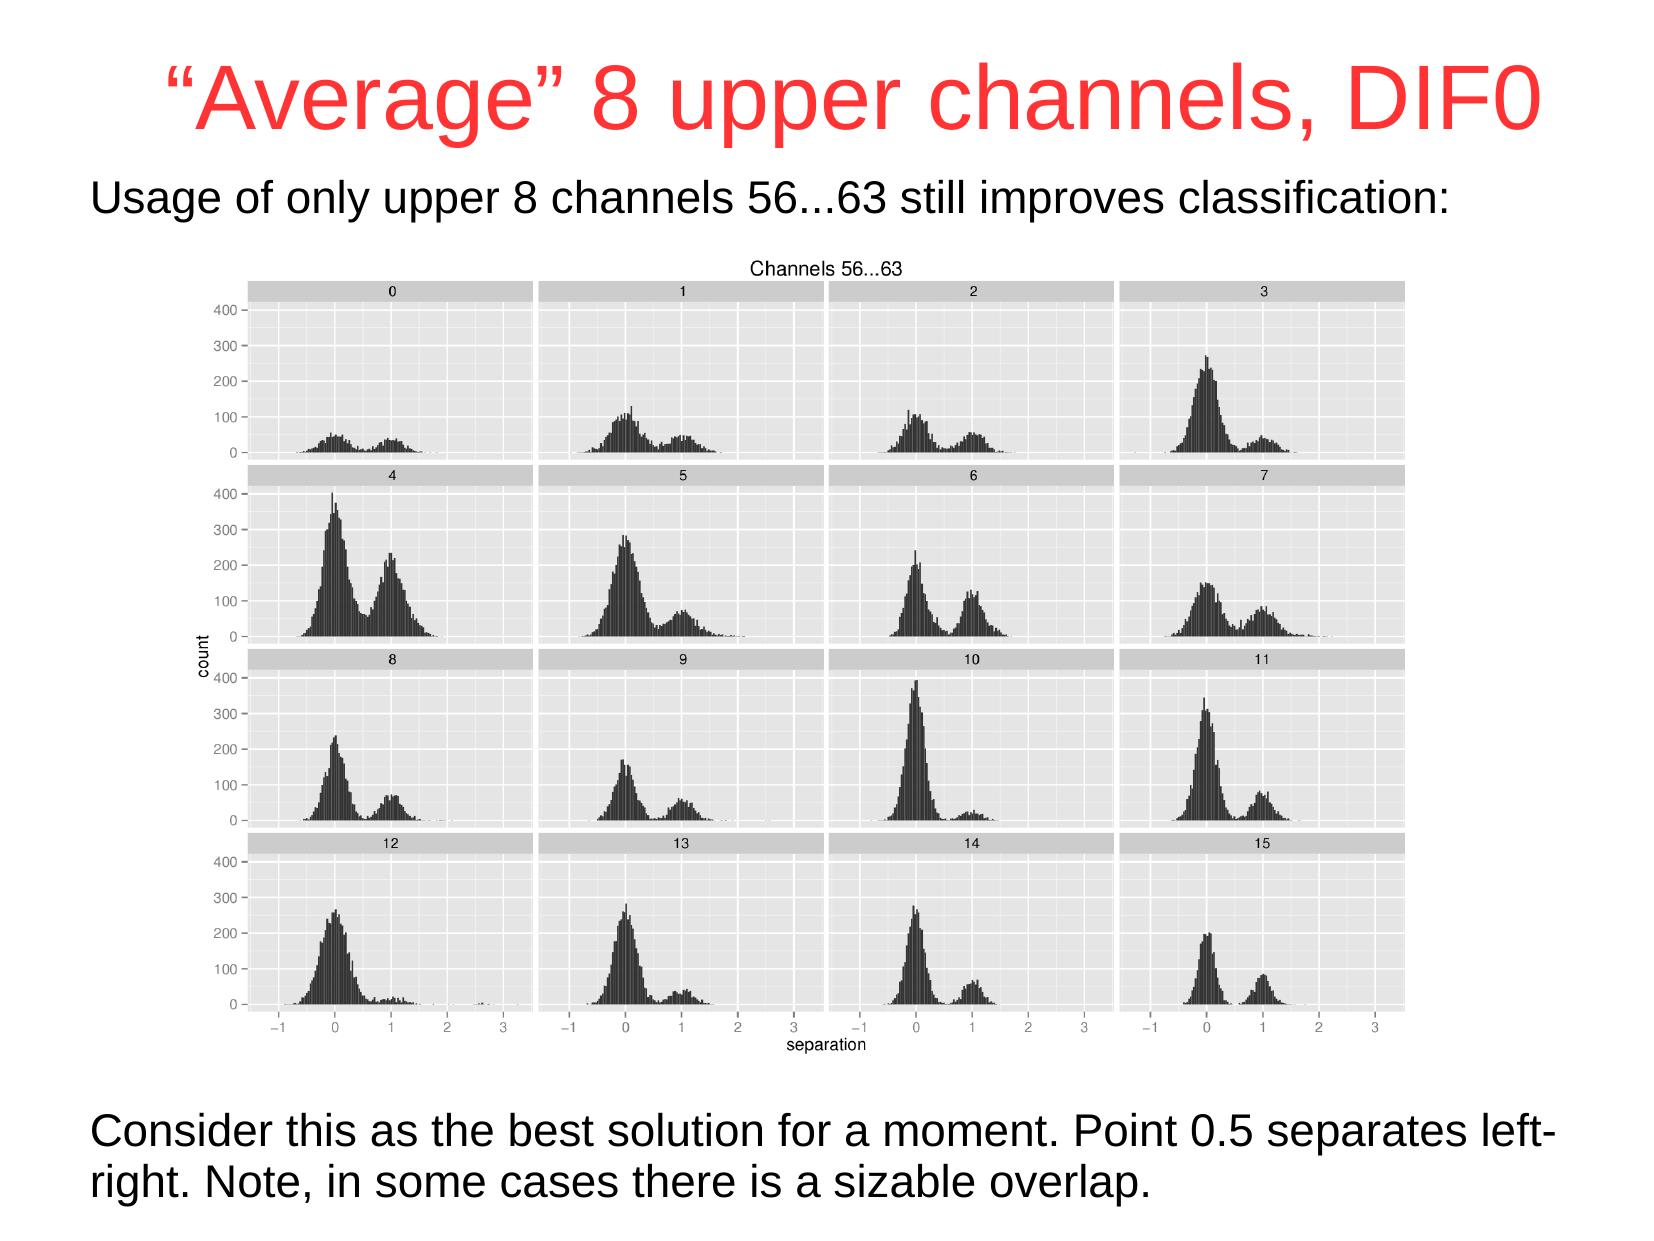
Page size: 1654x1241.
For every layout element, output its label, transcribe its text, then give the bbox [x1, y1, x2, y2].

text_box Consider this as the best solution for a moment. Point 0.5 separates left-right. Note, in some cases there is a sizable overlap. [75, 1097, 1576, 1216]
title “Average” 8 upper channels, DIF0 [75, 0, 1636, 201]
picture [180, 238, 1426, 1066]
text_box Usage of only upper 8 channels 56...63 still improves classification: [75, 165, 1576, 238]
